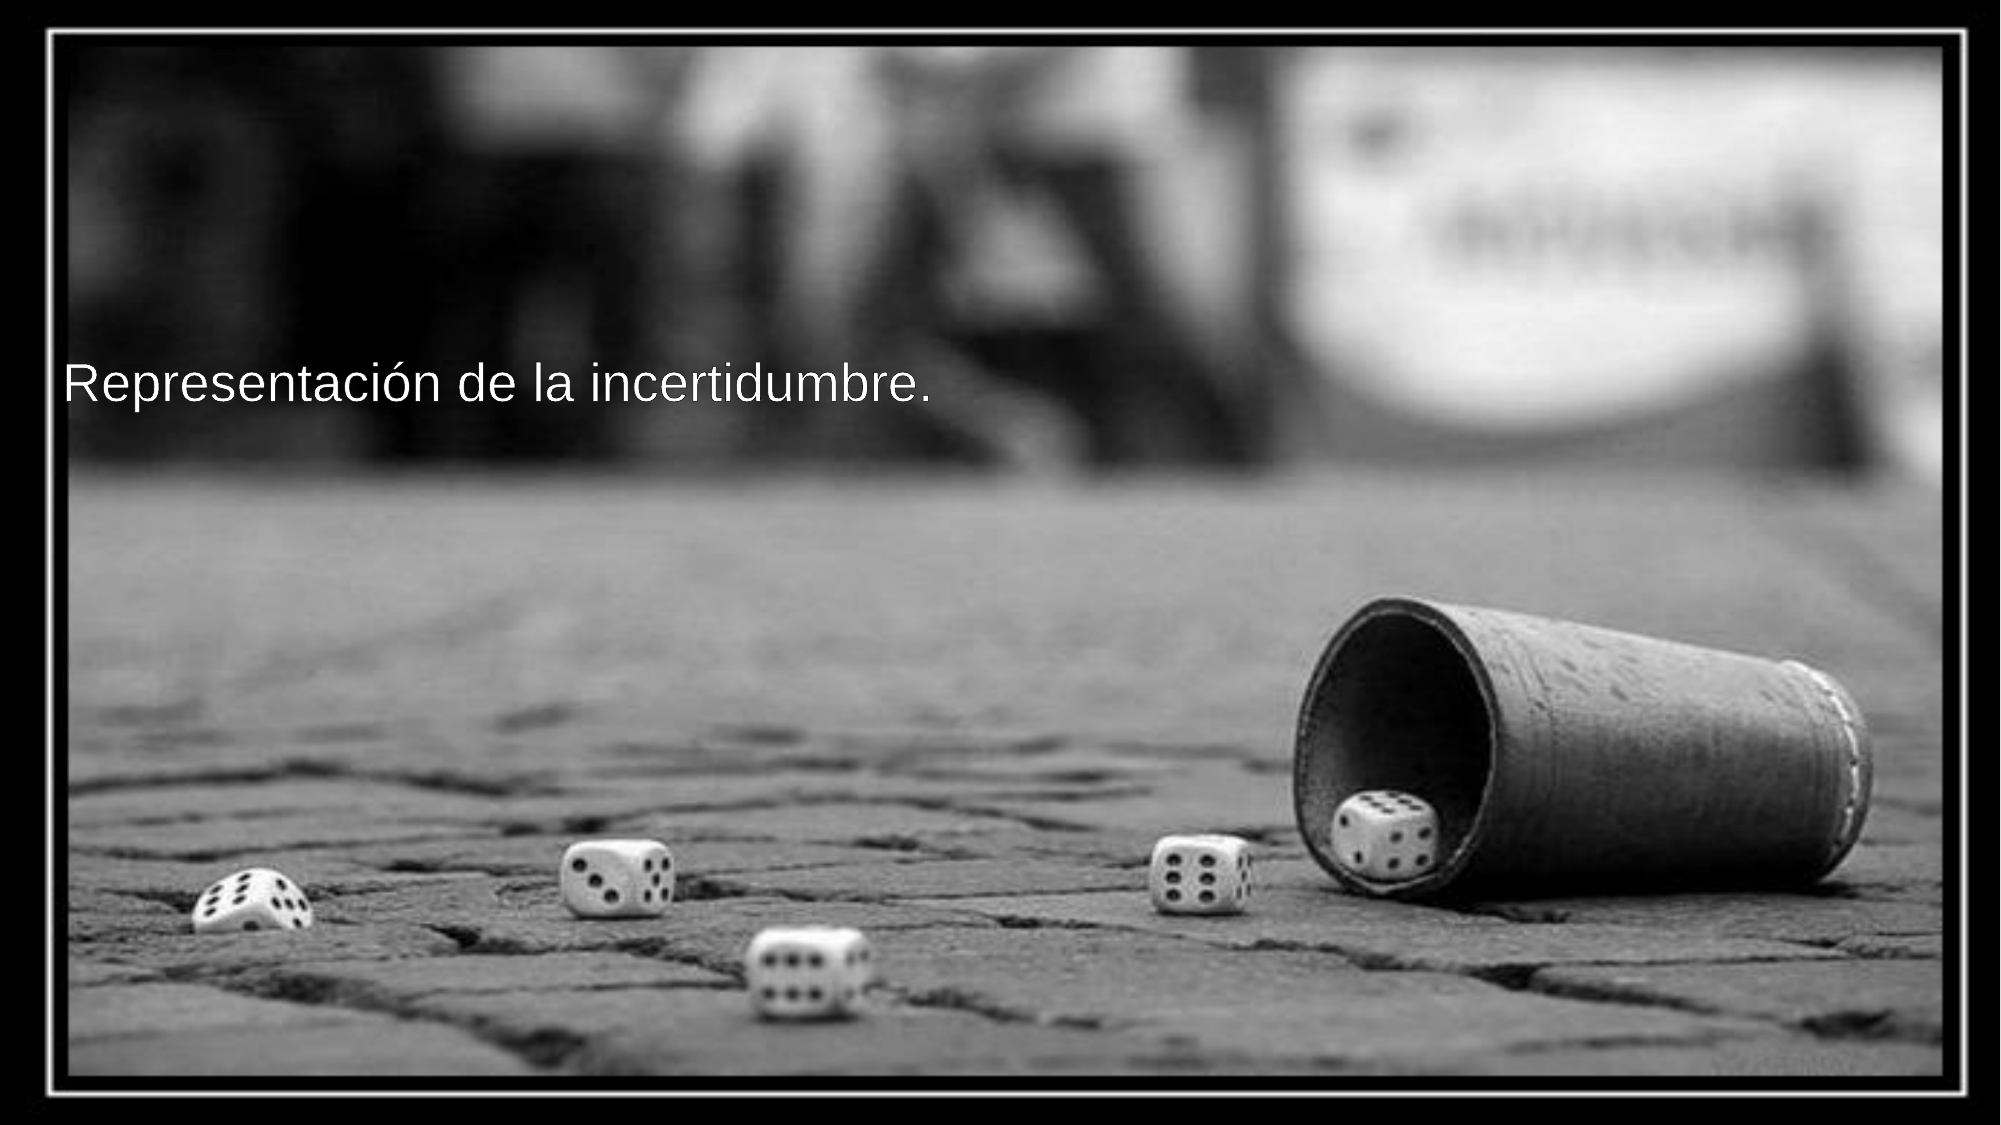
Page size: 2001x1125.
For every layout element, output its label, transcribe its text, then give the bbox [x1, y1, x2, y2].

picture [0, 0, 2001, 1125]
text_box Representación de la incertidumbre. [47, 344, 1066, 510]
